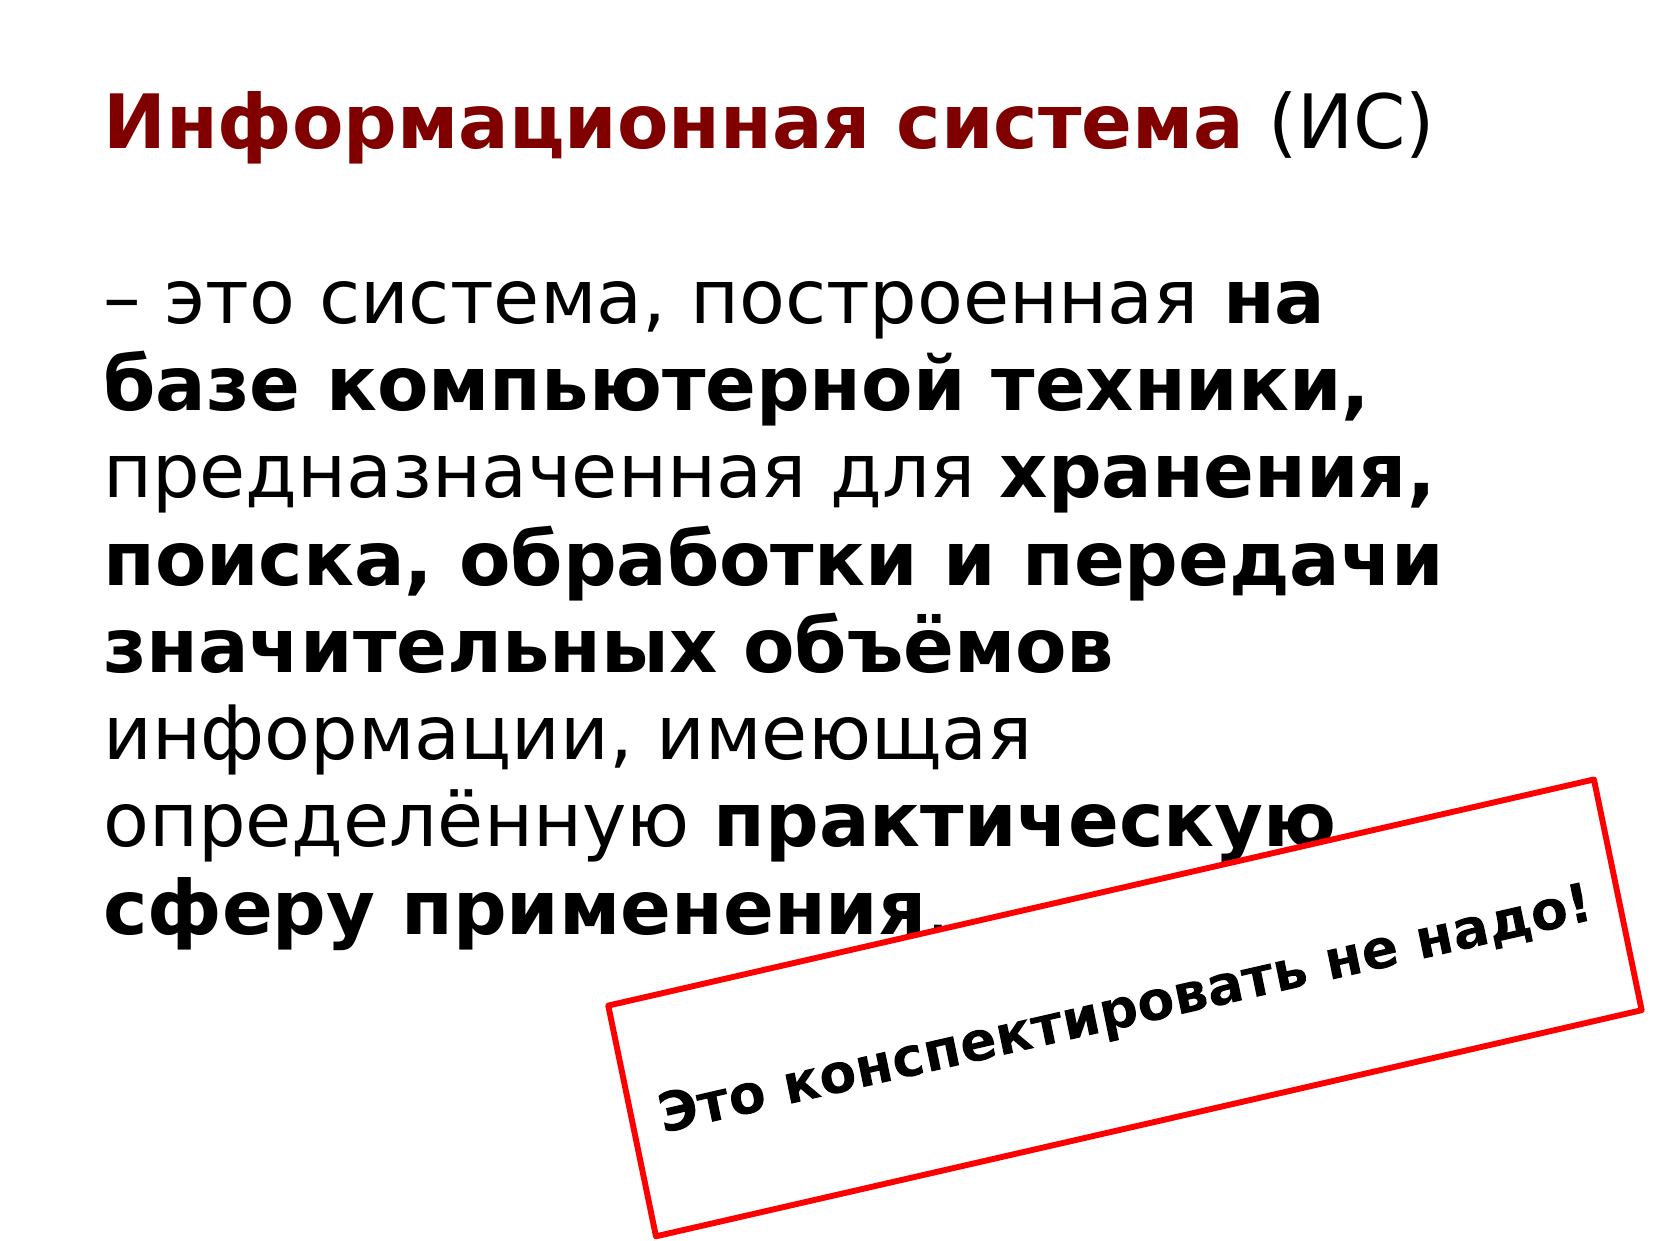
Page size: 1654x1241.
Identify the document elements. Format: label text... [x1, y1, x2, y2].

text_box Информационная система (ИС) – это система, построенная на базе компьютерной техники, предназначенная для хранения, поиска, обработки и передачи значительных объёмов информации, имеющая определённую практическую сферу применения. [88, 71, 1536, 960]
text_box Это конспектировать не надо! [608, 779, 1642, 1237]
